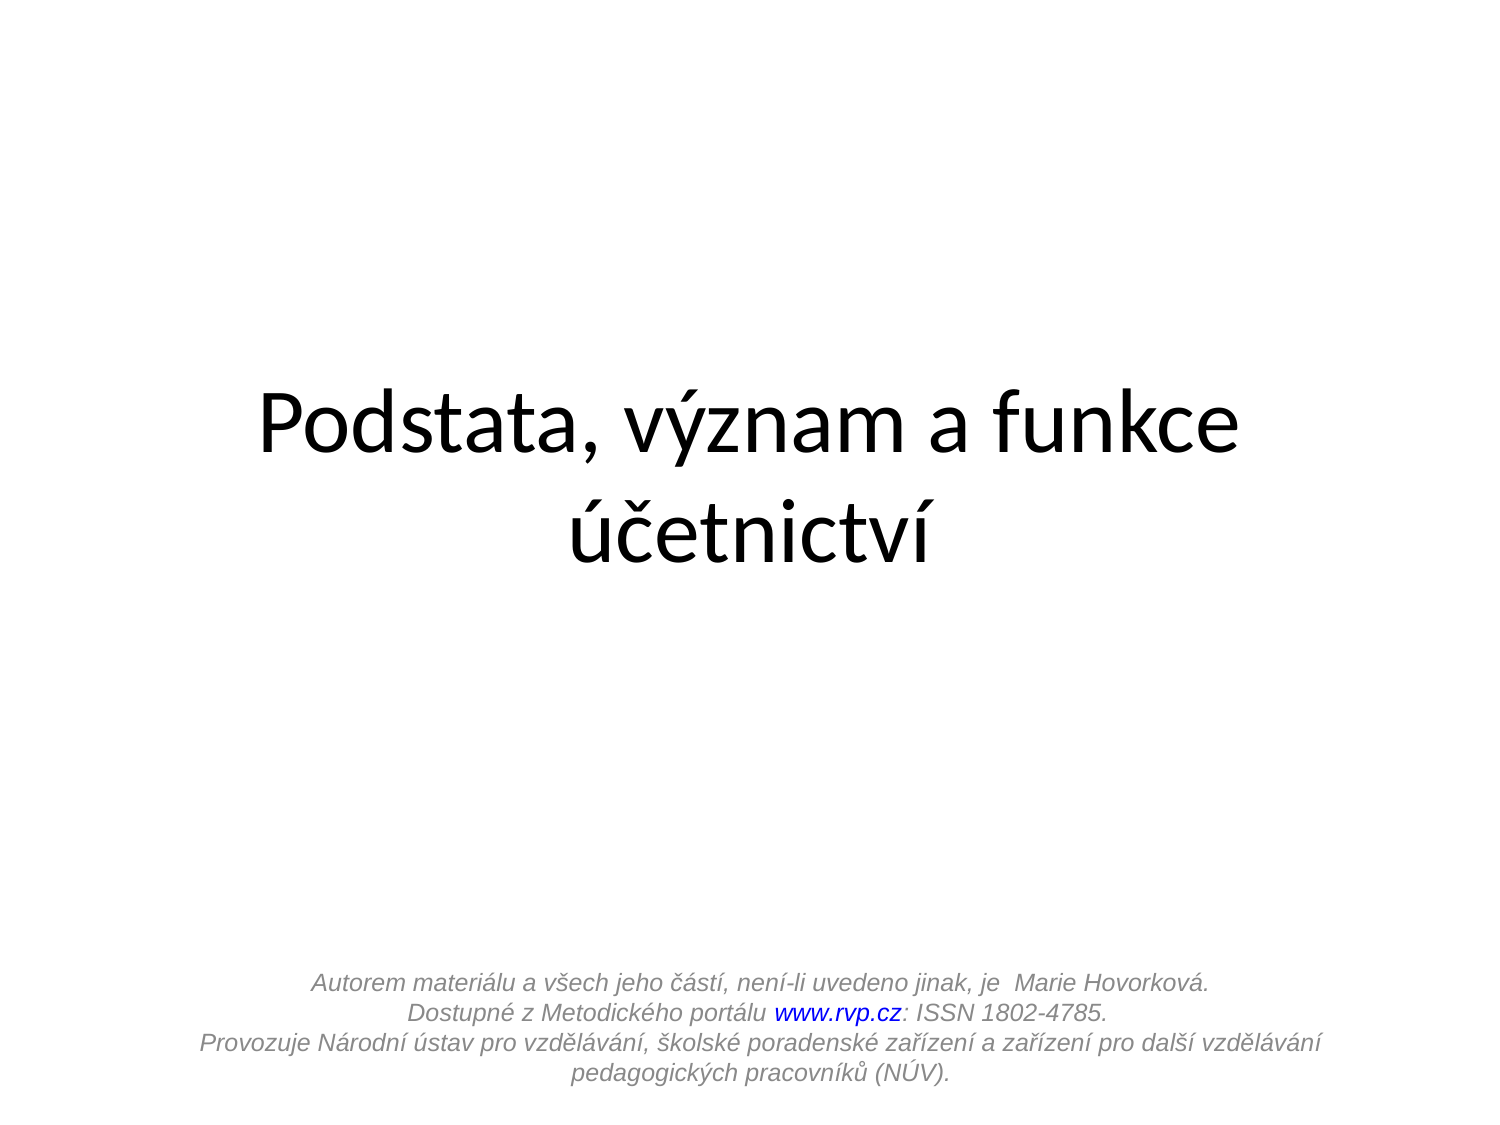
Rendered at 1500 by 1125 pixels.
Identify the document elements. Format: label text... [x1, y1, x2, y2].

title Podstata, význam a funkce účetnictví [112, 349, 1388, 592]
text_box Autorem materiálu a všech jeho částí, není-li uvedeno jinak, je Marie Hovorková. Dostupné z Metodického portálu www.rvp.cz: ISSN 1802-4785. Provozuje Národní ústav pro vzdělávání, školské poradenské zařízení a zařízení pro další vzdělávání pedagogických pracovníků (NÚV). [147, 1011, 1377, 1072]
